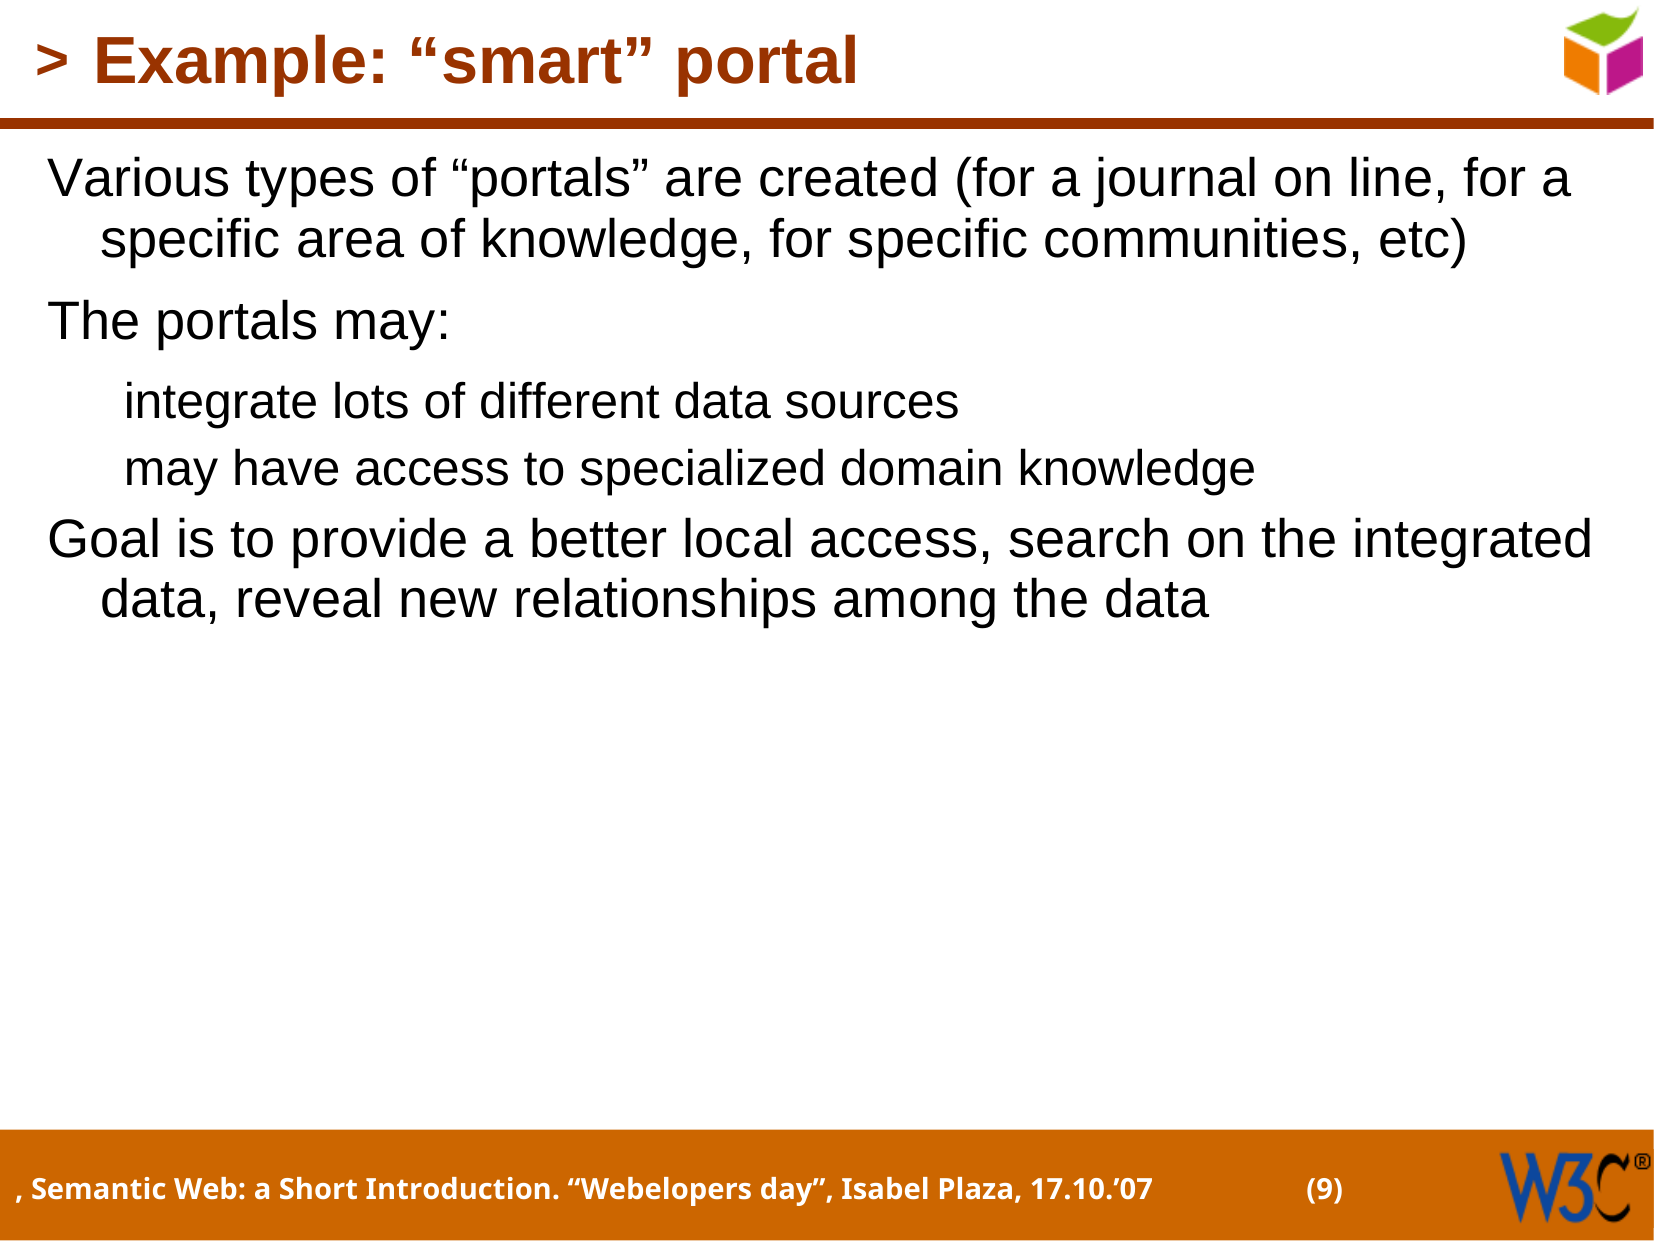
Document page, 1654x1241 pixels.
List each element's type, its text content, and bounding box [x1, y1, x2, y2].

title Example: “smart” portal [93, 7, 1493, 111]
list Various types of “portals” are created (for a journal on line, for a specific area of knowledge, for specific communities, etc) The portals may: integrate lots of different data sources may have access to specialized domain knowledge Goal is to provide a better local access, search on the integrated data, reveal new relationships among the data [29, 147, 1624, 1119]
picture [1564, 5, 1643, 95]
picture [1495, 1149, 1654, 1228]
